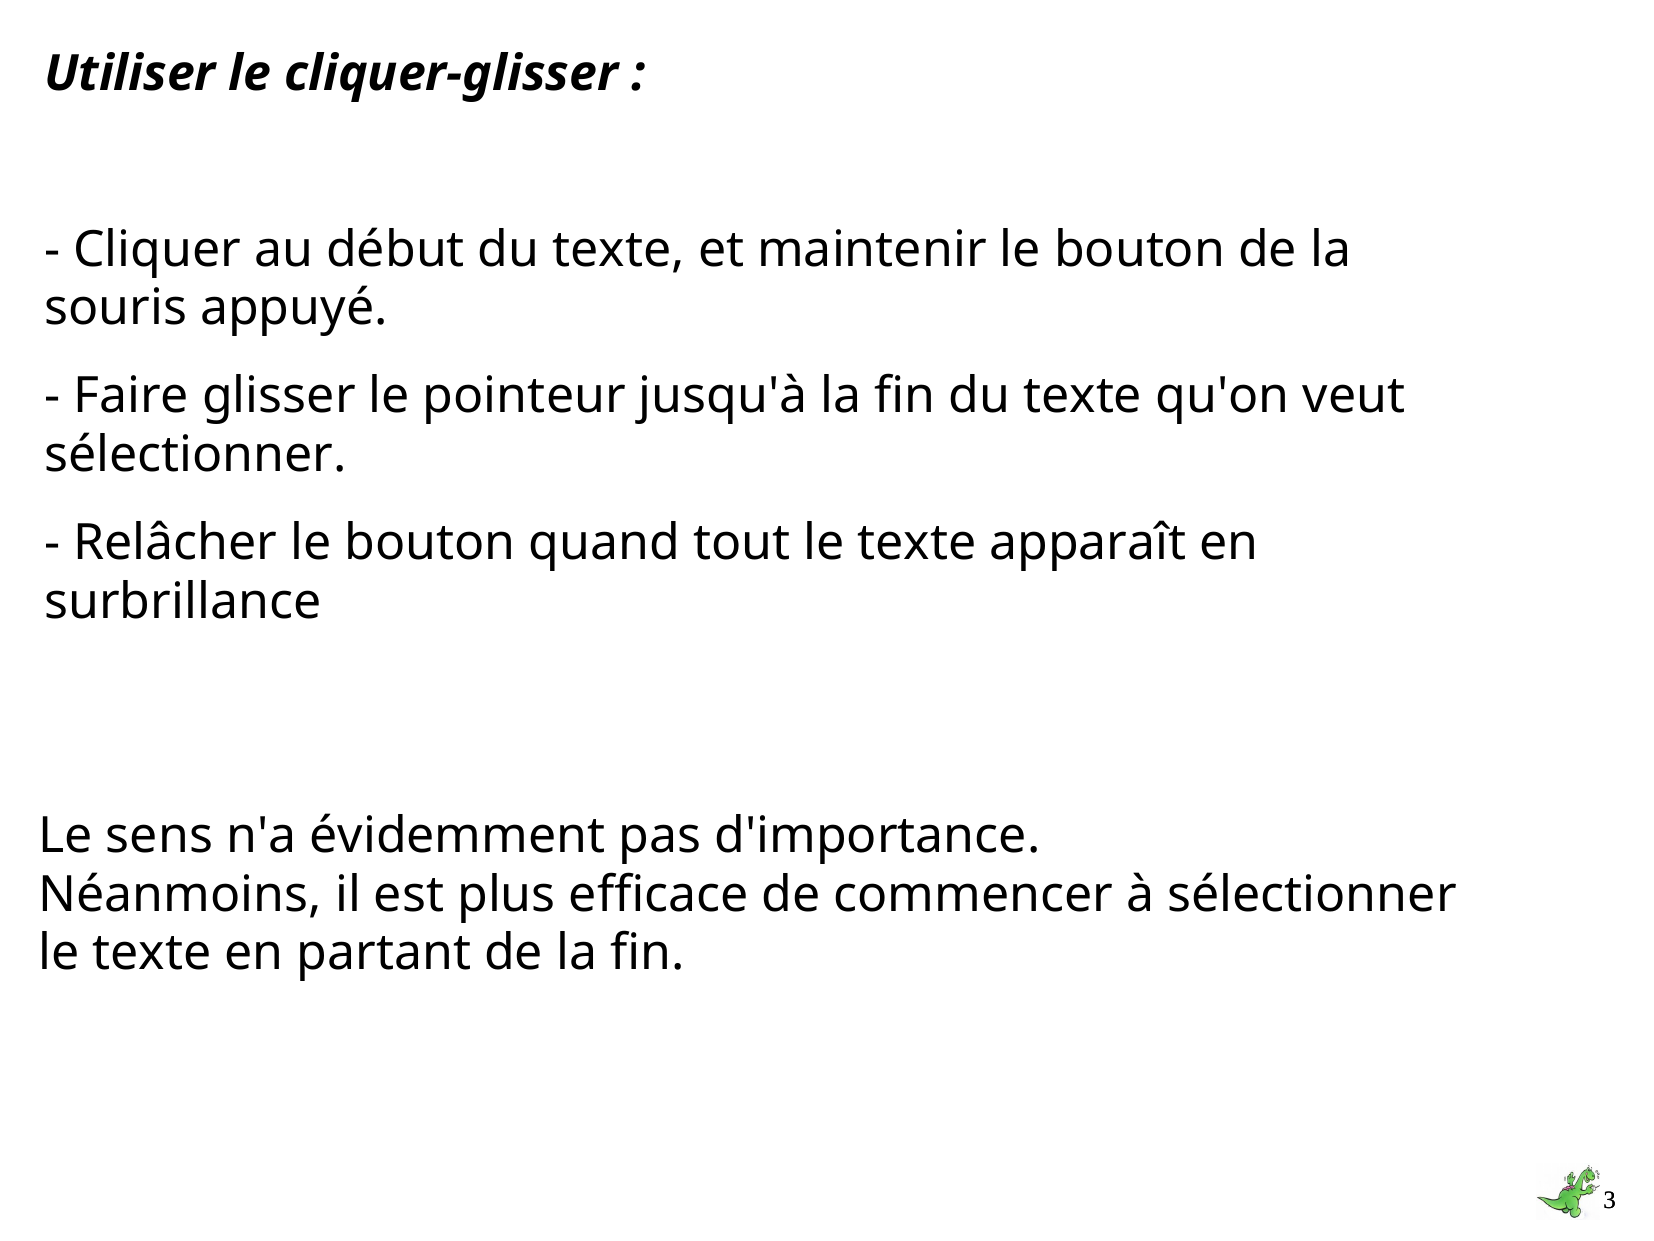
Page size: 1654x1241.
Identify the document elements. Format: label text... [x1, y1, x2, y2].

text_box 3 [1603, 1186, 1632, 1214]
text_box Le sens n'a évidemment pas d'importance. Néanmoins, il est plus efficace de commencer à sélectionner le texte en partant de la fin. [23, 732, 1654, 979]
picture [1536, 1163, 1600, 1220]
text_box Utiliser le cliquer-glisser : - Cliquer au début du texte, et maintenir le bouton de la souris appuyé. - Faire glisser le pointeur jusqu'à la fin du texte qu'on veut sélectionner. - Relâcher le bouton quand tout le texte apparaît en surbrillance [29, 59, 1481, 422]
